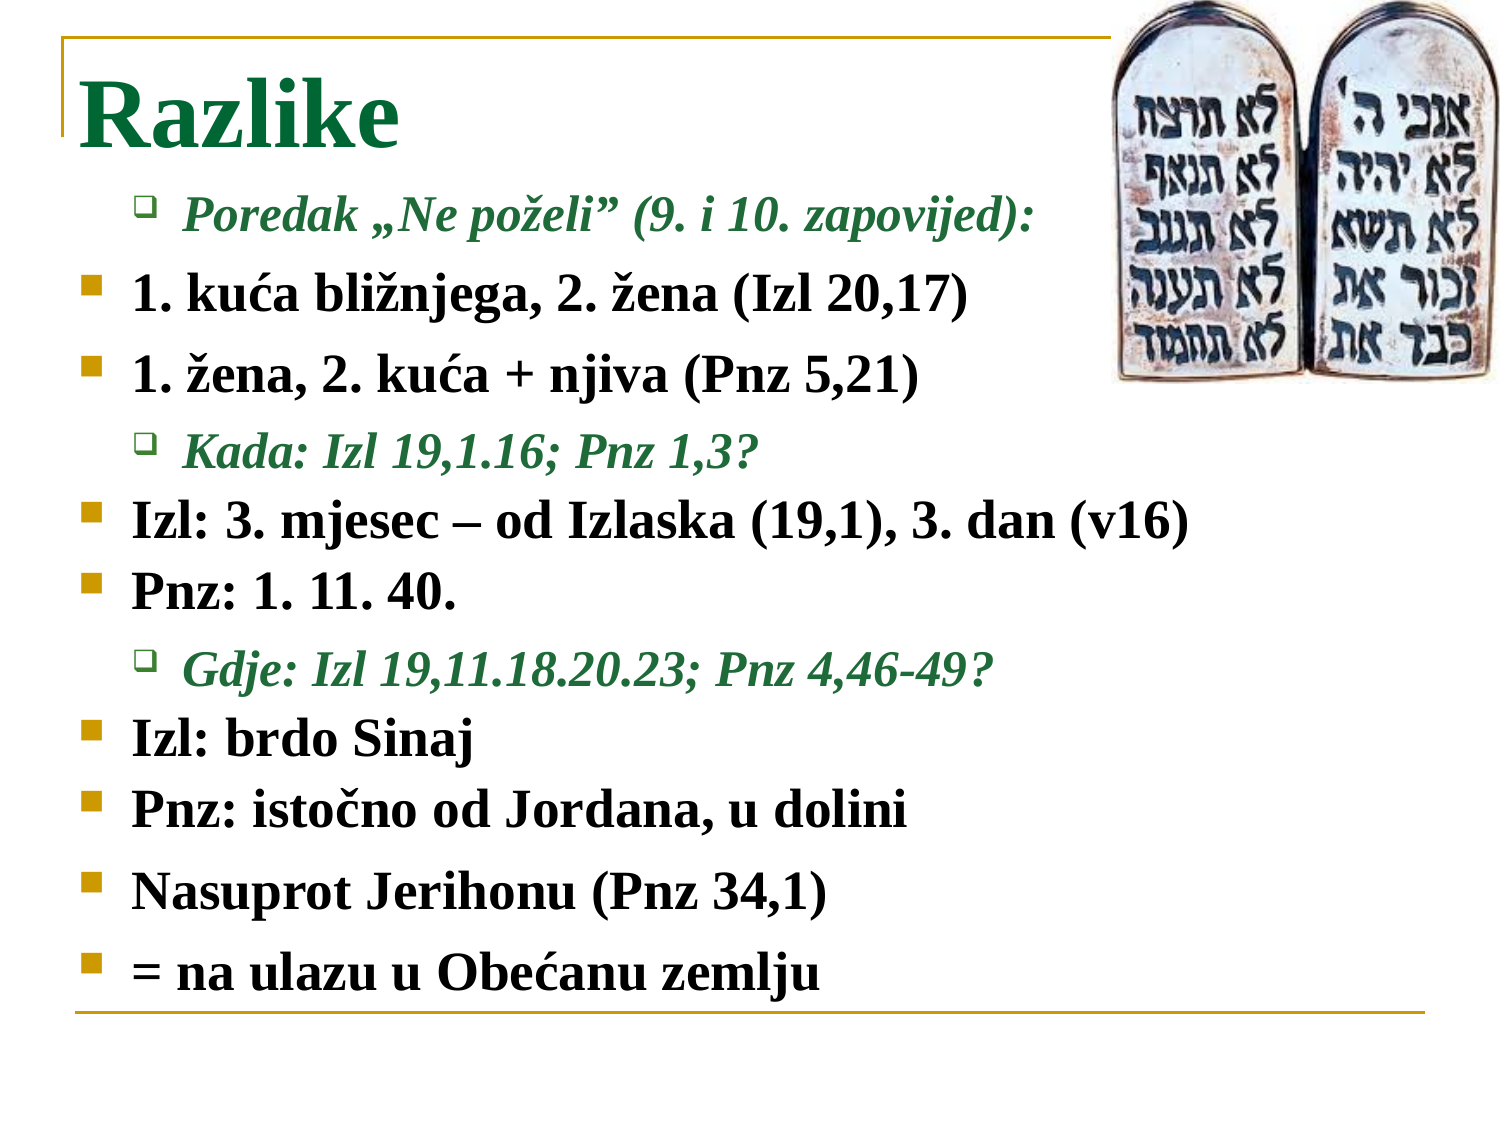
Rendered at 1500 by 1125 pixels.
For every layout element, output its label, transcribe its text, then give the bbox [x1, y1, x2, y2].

list Poredak „Ne poželi” (9. i 10. zapovijed): 1. kuća bližnjega, 2. žena (Izl 20,17) 1. žena, 2. kuća + njiva (Pnz 5,21) Kada: Izl 19,1.16; Pnz 1,3? Izl: 3. mjesec – od Izlaska (19,1), 3. dan (v16) Pnz: 1. 11. 40. Gdje: Izl 19,11.18.20.23; Pnz 4,46-49? Izl: brdo Sinaj Pnz: istočno od Jordana, u dolini Nasuprot Jerihonu (Pnz 34,1) = na ulazu u Obećanu zemlju [63, 172, 1435, 1010]
title Razlike [63, 40, 1111, 172]
picture [1111, 0, 1500, 384]
